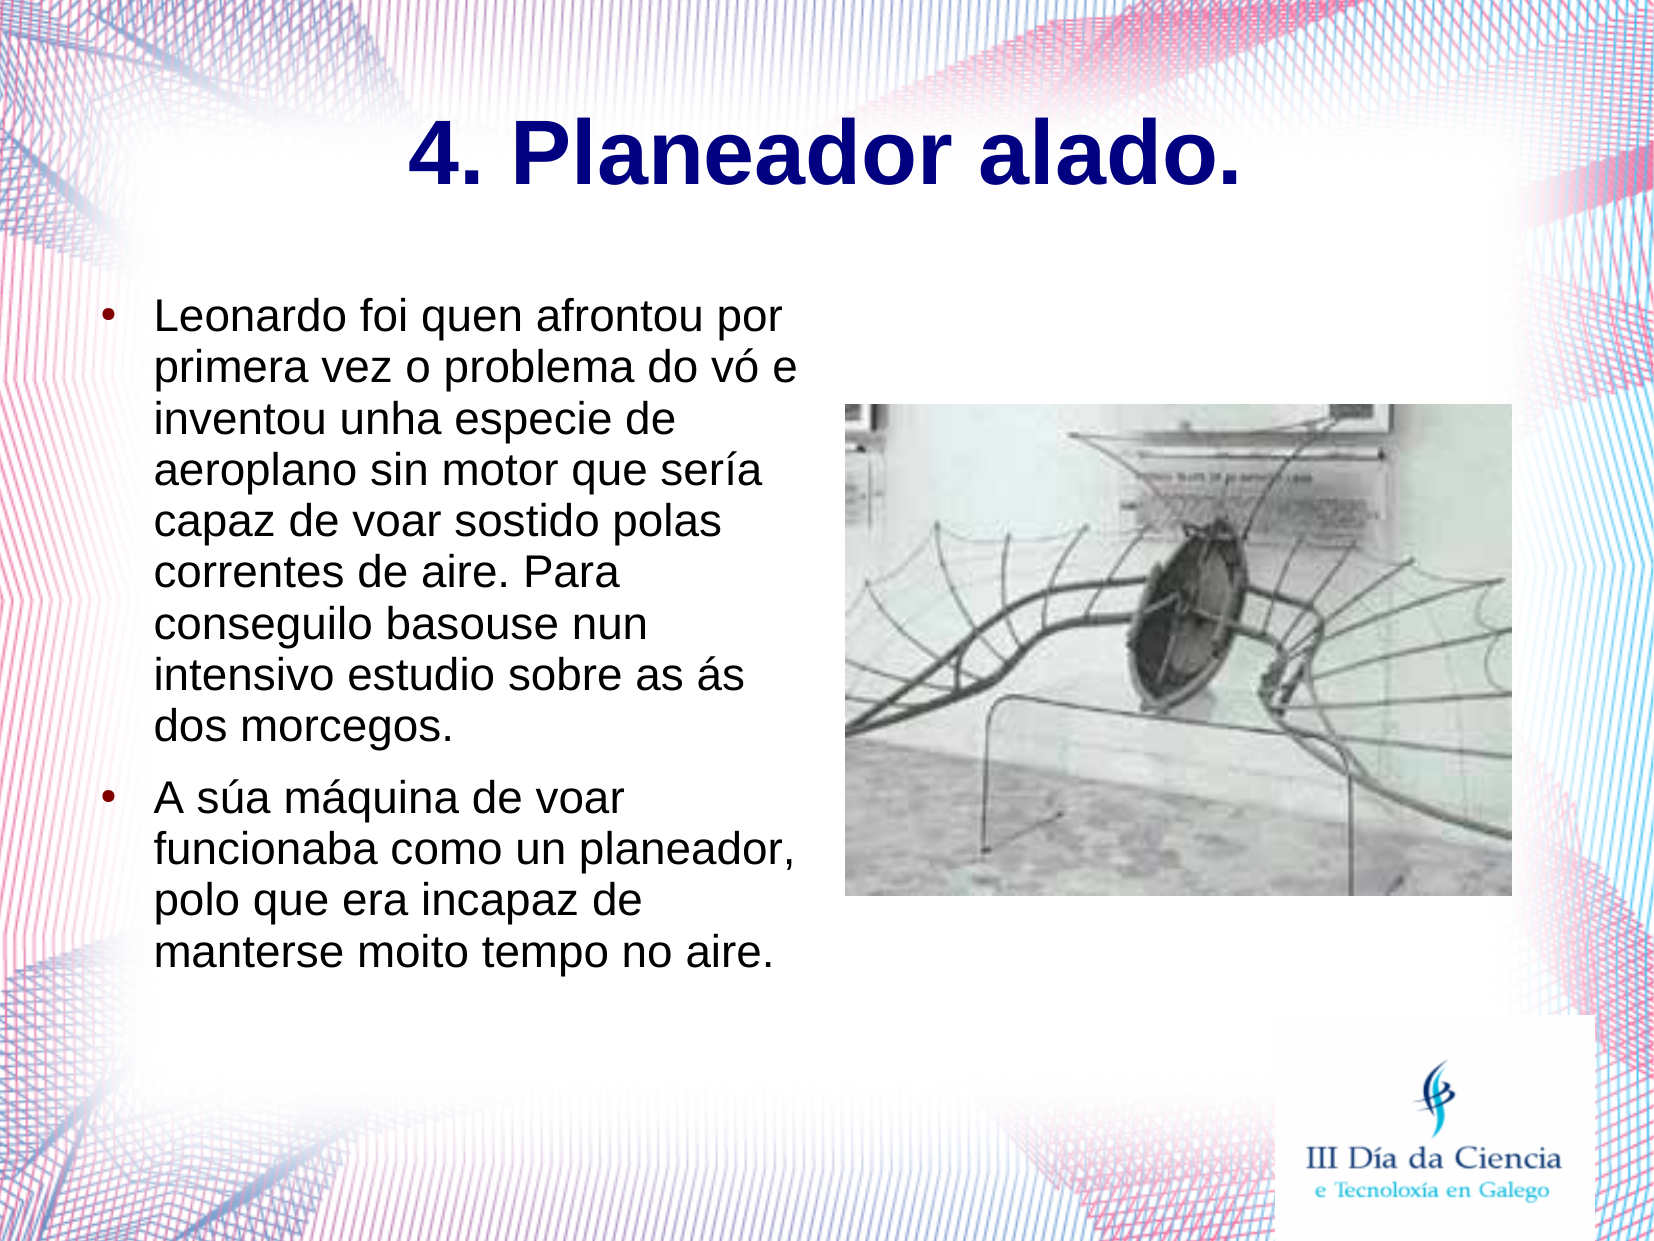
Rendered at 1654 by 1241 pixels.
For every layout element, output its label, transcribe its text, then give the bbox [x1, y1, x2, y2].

picture [0, 0, 1654, 1241]
list Leonardo foi quen afrontou por primera vez o problema do vó e inventou unha especie de aeroplano sin motor que sería capaz de voar sostido polas correntes de aire. Para conseguilo basouse nun intensivo estudio sobre as ás dos morcegos. A súa máquina de voar funcionaba como un planeador, polo que era incapaz de manterse moito tempo no aire. [82, 290, 809, 1010]
title 4. Planeador alado. [82, 49, 1571, 257]
